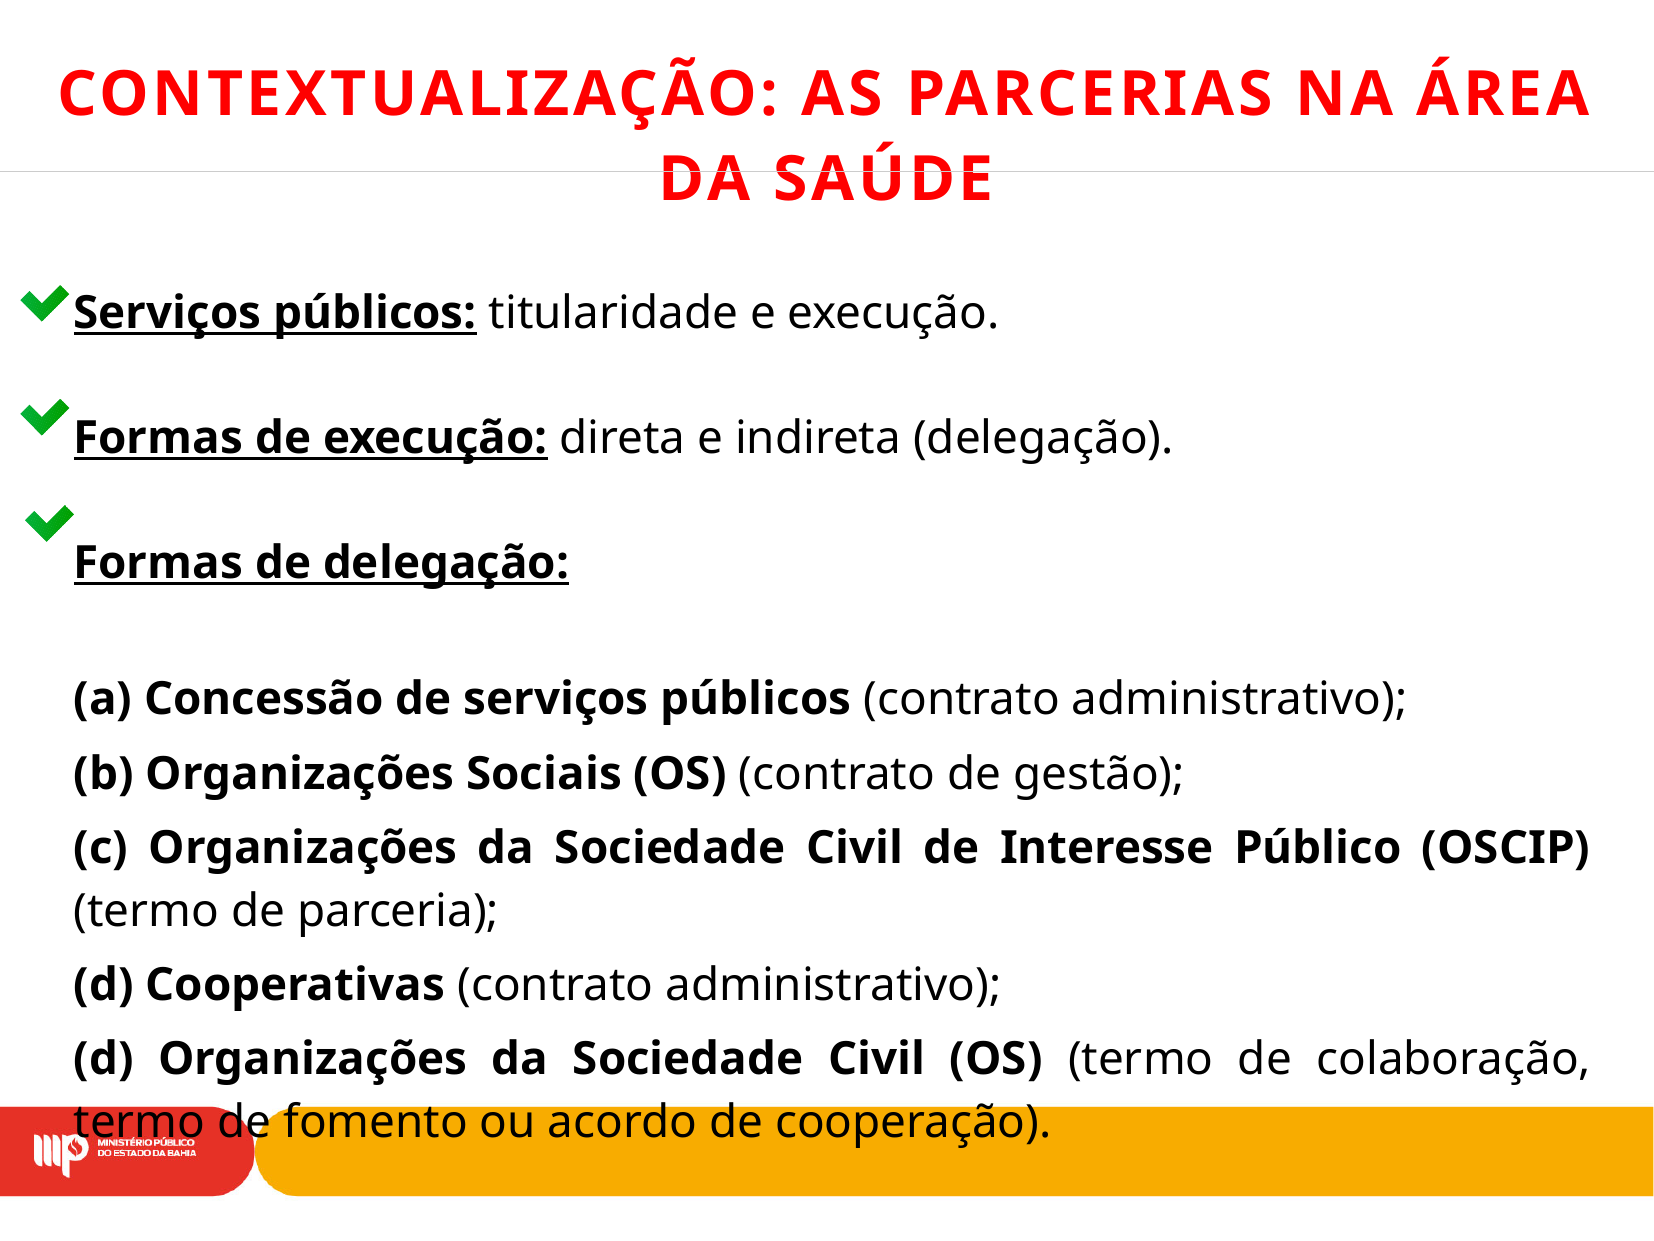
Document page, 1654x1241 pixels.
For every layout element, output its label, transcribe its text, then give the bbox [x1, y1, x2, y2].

picture [18, 397, 71, 438]
picture [0, 1101, 1654, 1241]
picture [23, 503, 76, 544]
text_box Serviços públicos: titularidade e execução. Formas de execução: direta e indireta (delegação). Formas de delegação: (a) Concessão de serviços públicos (contrato administrativo); (b) Organizações Sociais (OS) (contrato de gestão); (c) Organizações da Sociedade Civil de Interesse Público (OSCIP) (termo de parceria); (d) Cooperativas (contrato administrativo); (d) Organizações da Sociedade Civil (OS) (termo de colaboração, termo de fomento ou acordo de cooperação). [59, 271, 1607, 1061]
text_box CONTEXTUALIZAÇÃO: AS PARCERIAS NA ÁREA DA SAÚDE [0, 172, 1654, 214]
picture [18, 283, 71, 324]
text_box CONTEXTUALIZAÇÃO: AS PARCERIAS NA ÁREA DA SAÚDE [0, 41, 1654, 171]
